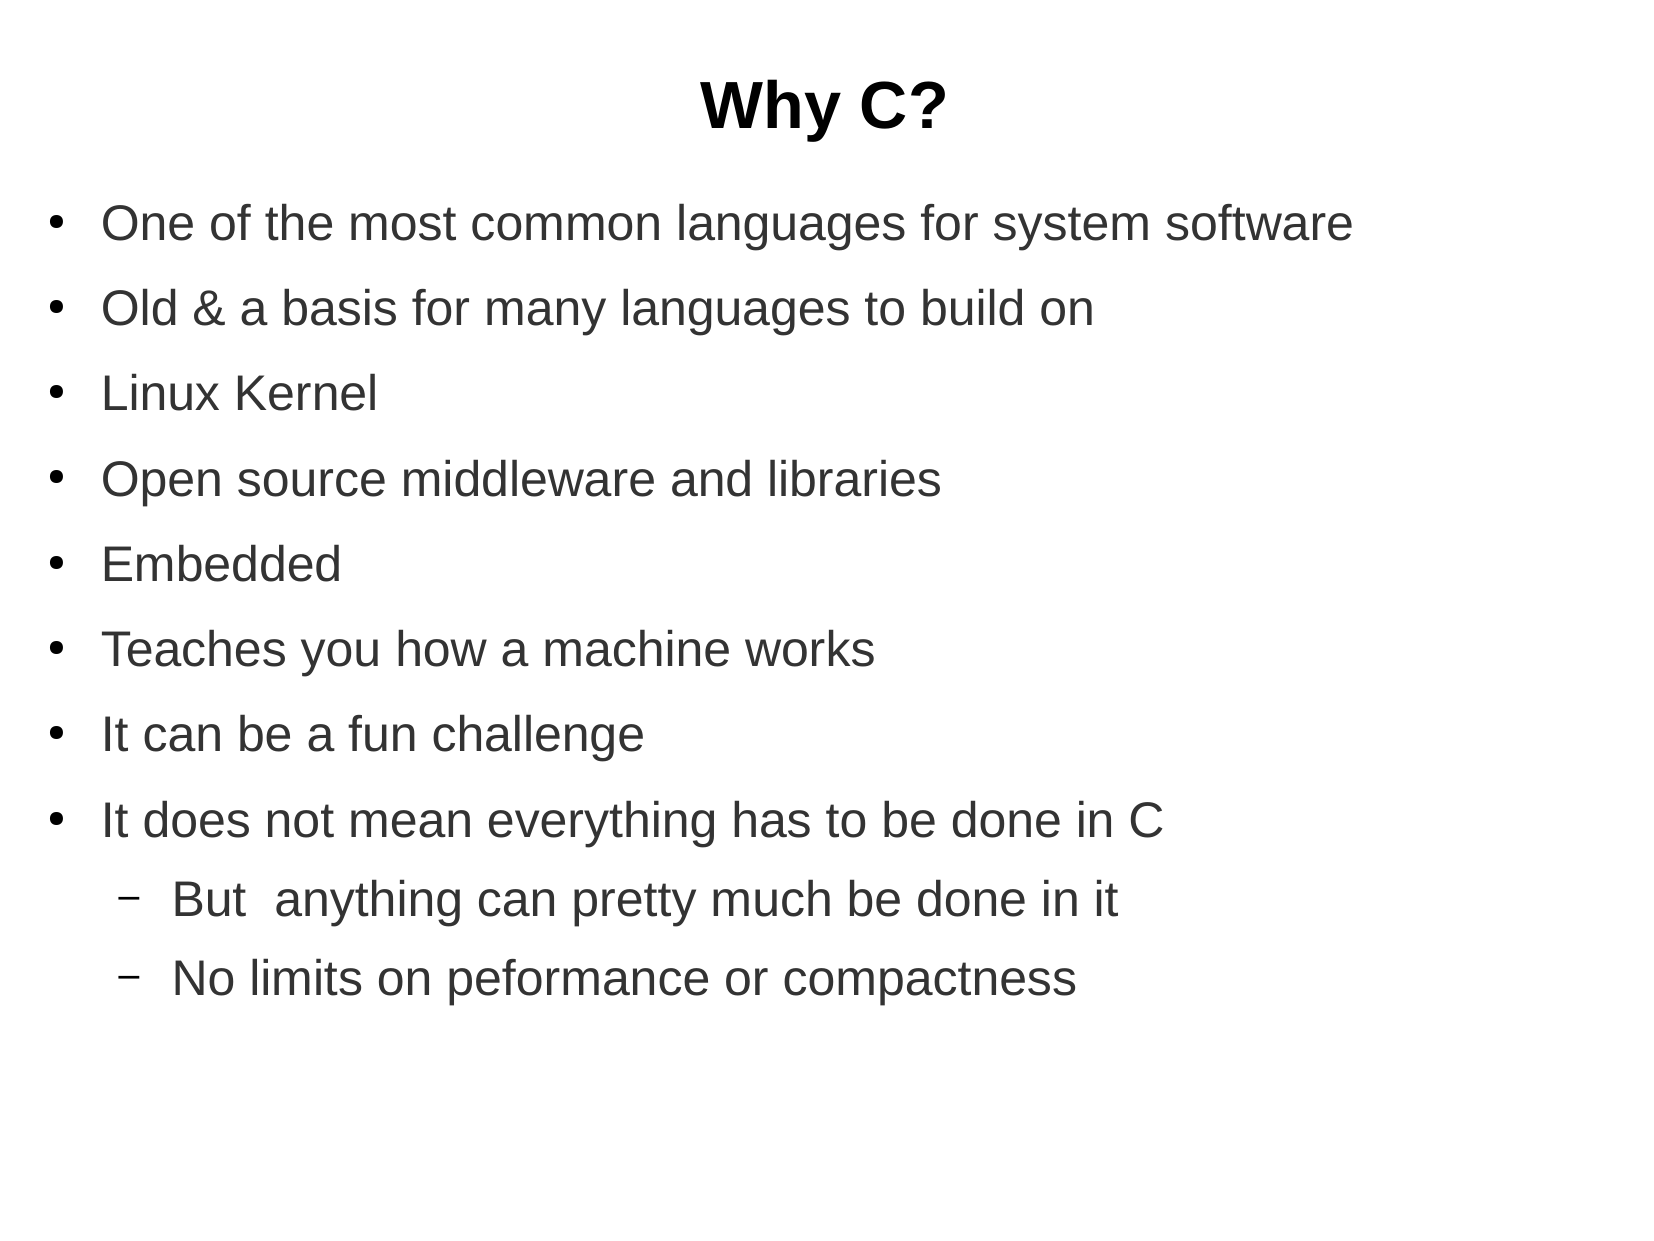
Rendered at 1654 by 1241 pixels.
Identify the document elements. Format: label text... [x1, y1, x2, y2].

title Why C? [30, 30, 1621, 181]
list One of the most common languages for system software Old & a basis for many languages to build on Linux Kernel Open source middleware and libraries Embedded Teaches you how a machine works It can be a fun challenge It does not mean everything has to be done in C But anything can pretty much be done in it No limits on peformance or compactness [30, 195, 1621, 1216]
